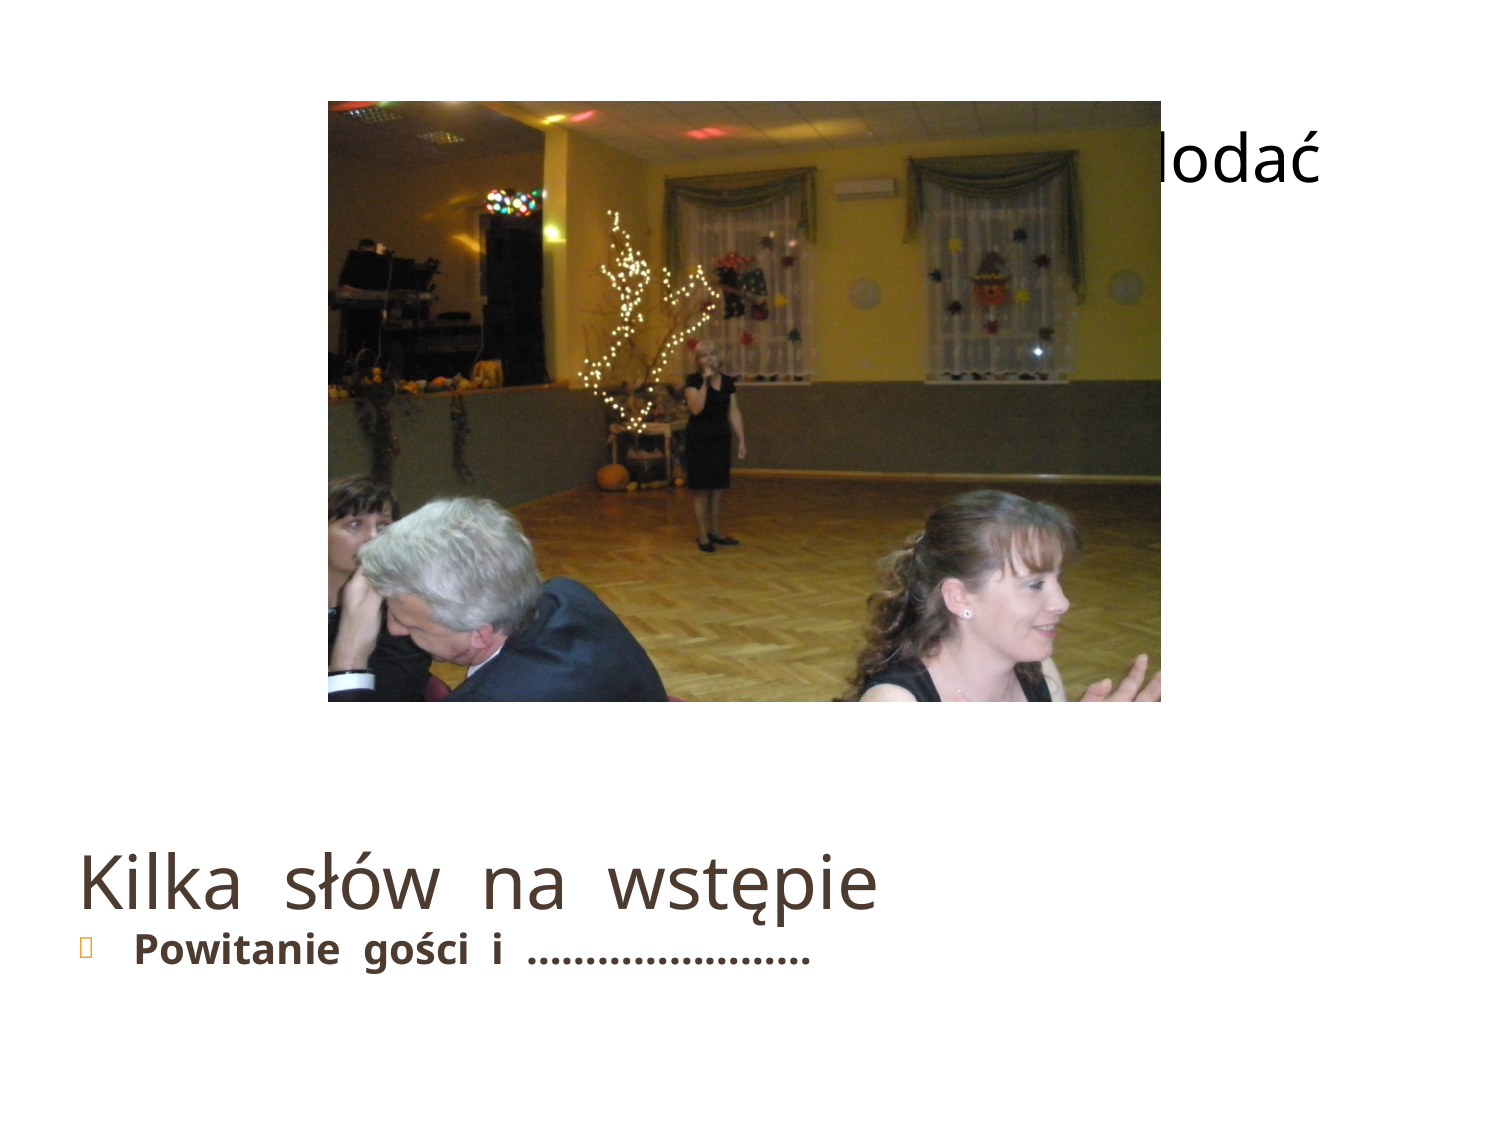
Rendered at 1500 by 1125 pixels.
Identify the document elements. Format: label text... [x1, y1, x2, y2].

title Kilka słów na wstępie [62, 819, 1025, 905]
list Powitanie gości i …………………… [62, 907, 1025, 1125]
picture [328, 101, 1161, 702]
